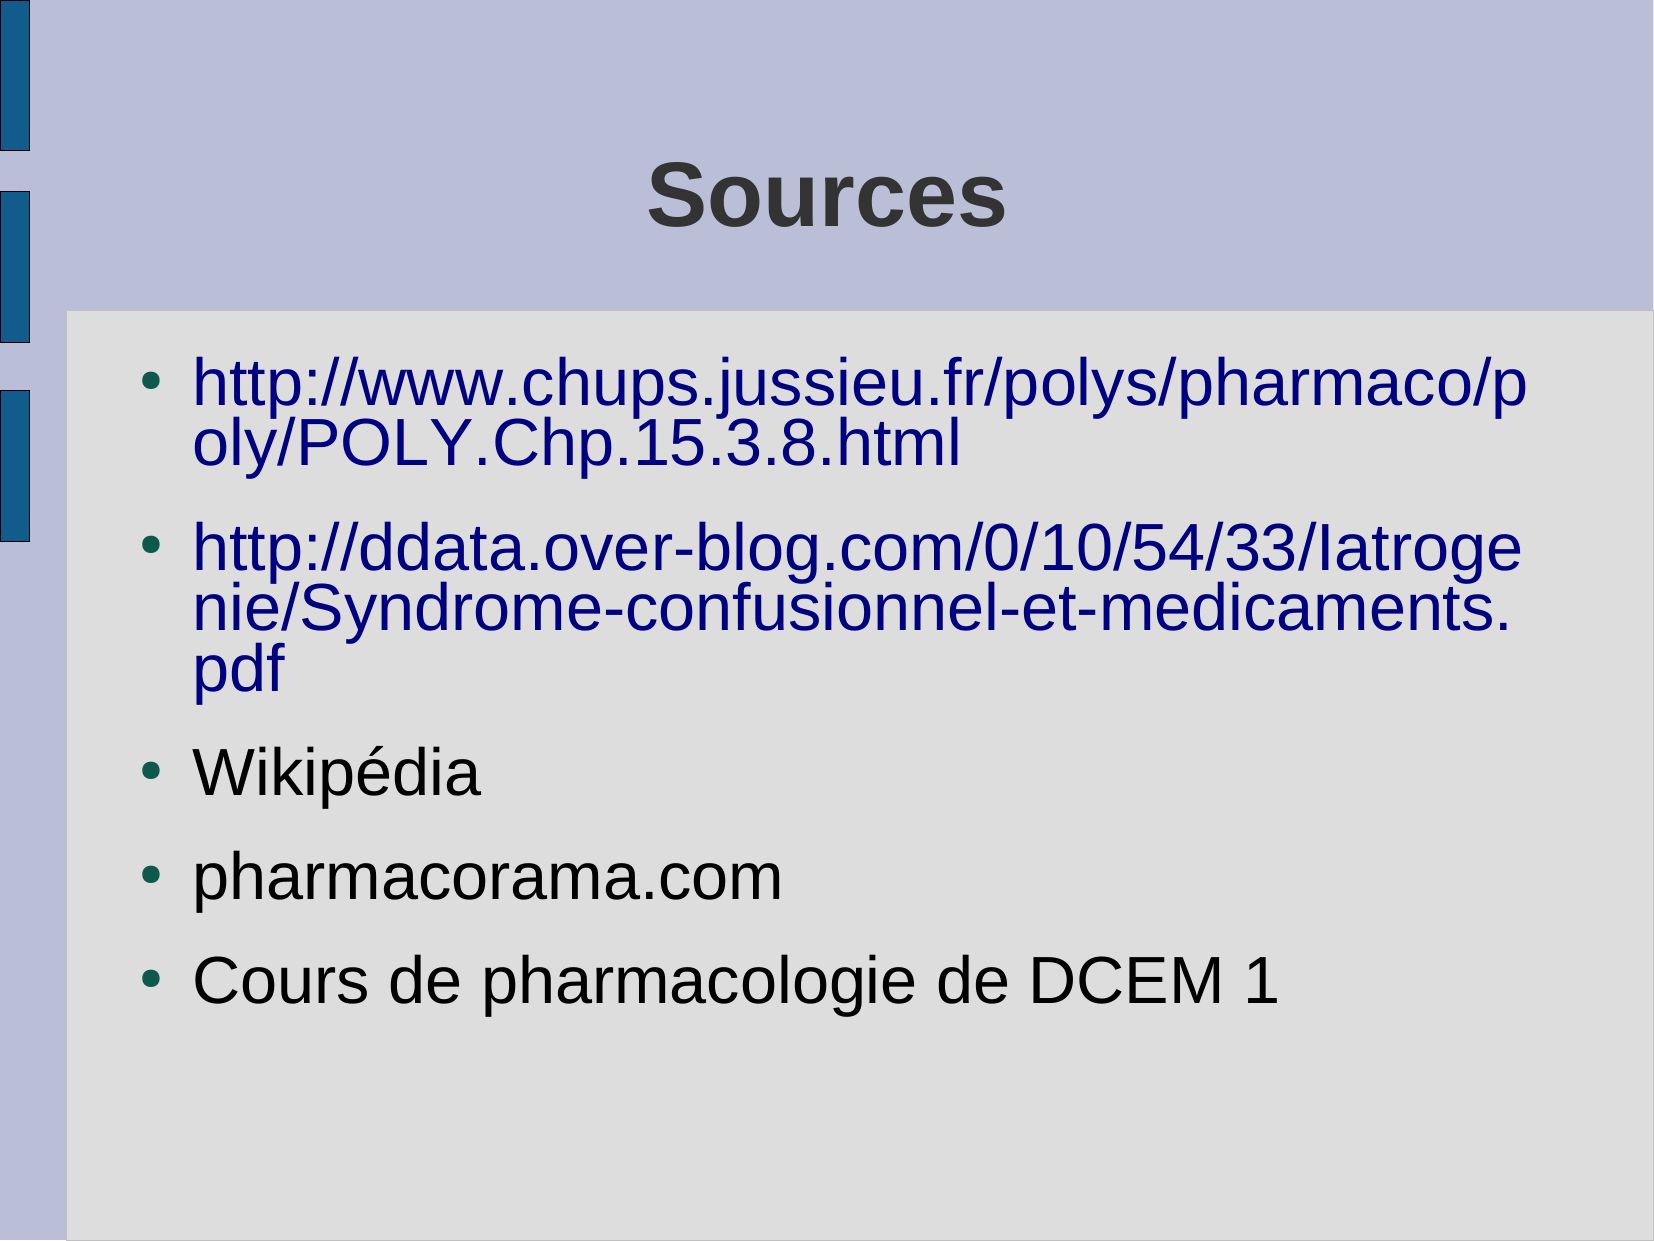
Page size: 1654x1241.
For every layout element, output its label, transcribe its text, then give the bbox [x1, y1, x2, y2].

list http://www.chups.jussieu.fr/polys/pharmaco/poly/POLY.Chp.15.3.8.html http://ddata.over-blog.com/0/10/54/33/Iatrogenie/Syndrome-confusionnel-et-medicaments.pdf Wikipédia pharmacorama.com Cours de pharmacologie de DCEM 1 [121, 344, 1534, 1112]
title Sources [121, 98, 1534, 291]
